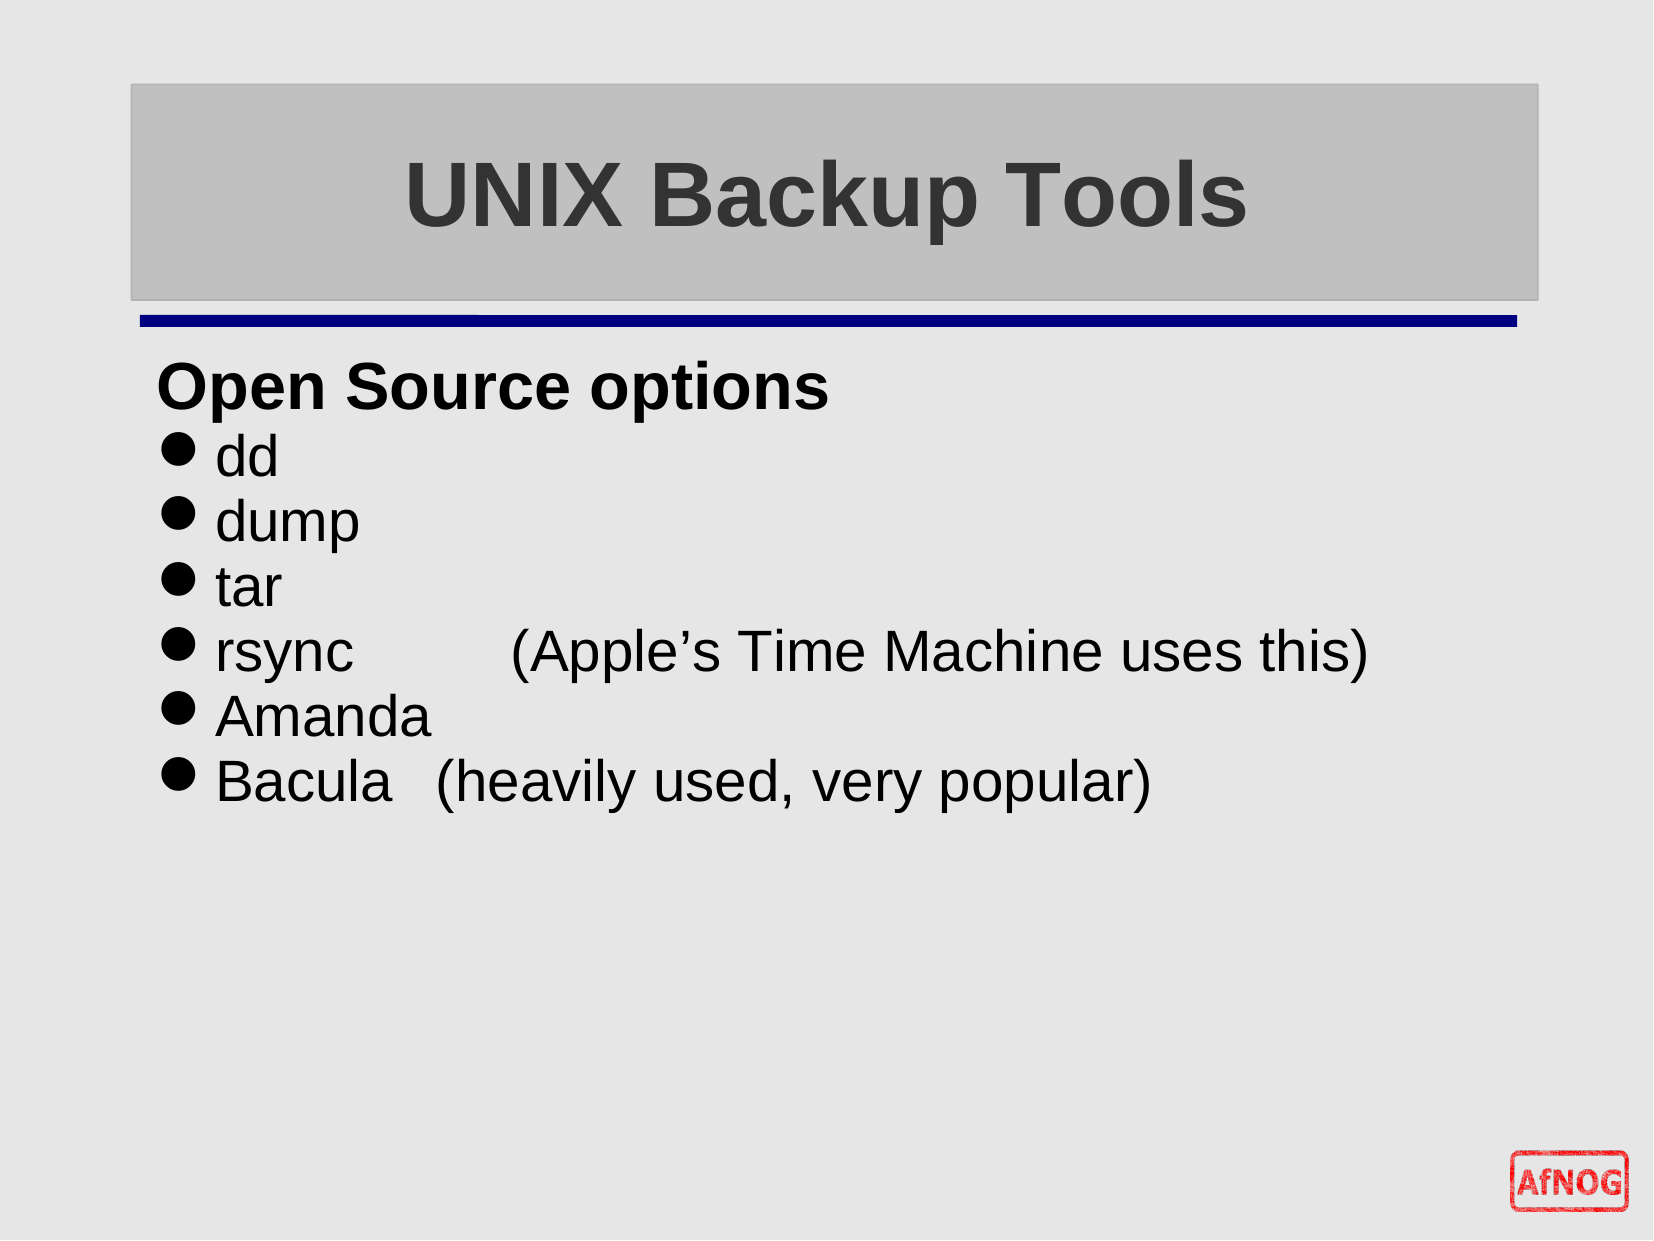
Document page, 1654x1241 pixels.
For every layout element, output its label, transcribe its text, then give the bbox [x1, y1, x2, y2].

picture [1510, 1150, 1629, 1212]
text_box Open Source options dd dump tar rsync (Apple’s Time Machine uses this) Amanda Bacula (heavily used, very popular) [121, 344, 1534, 1130]
text_box UNIX Backup Tools [121, 91, 1534, 299]
